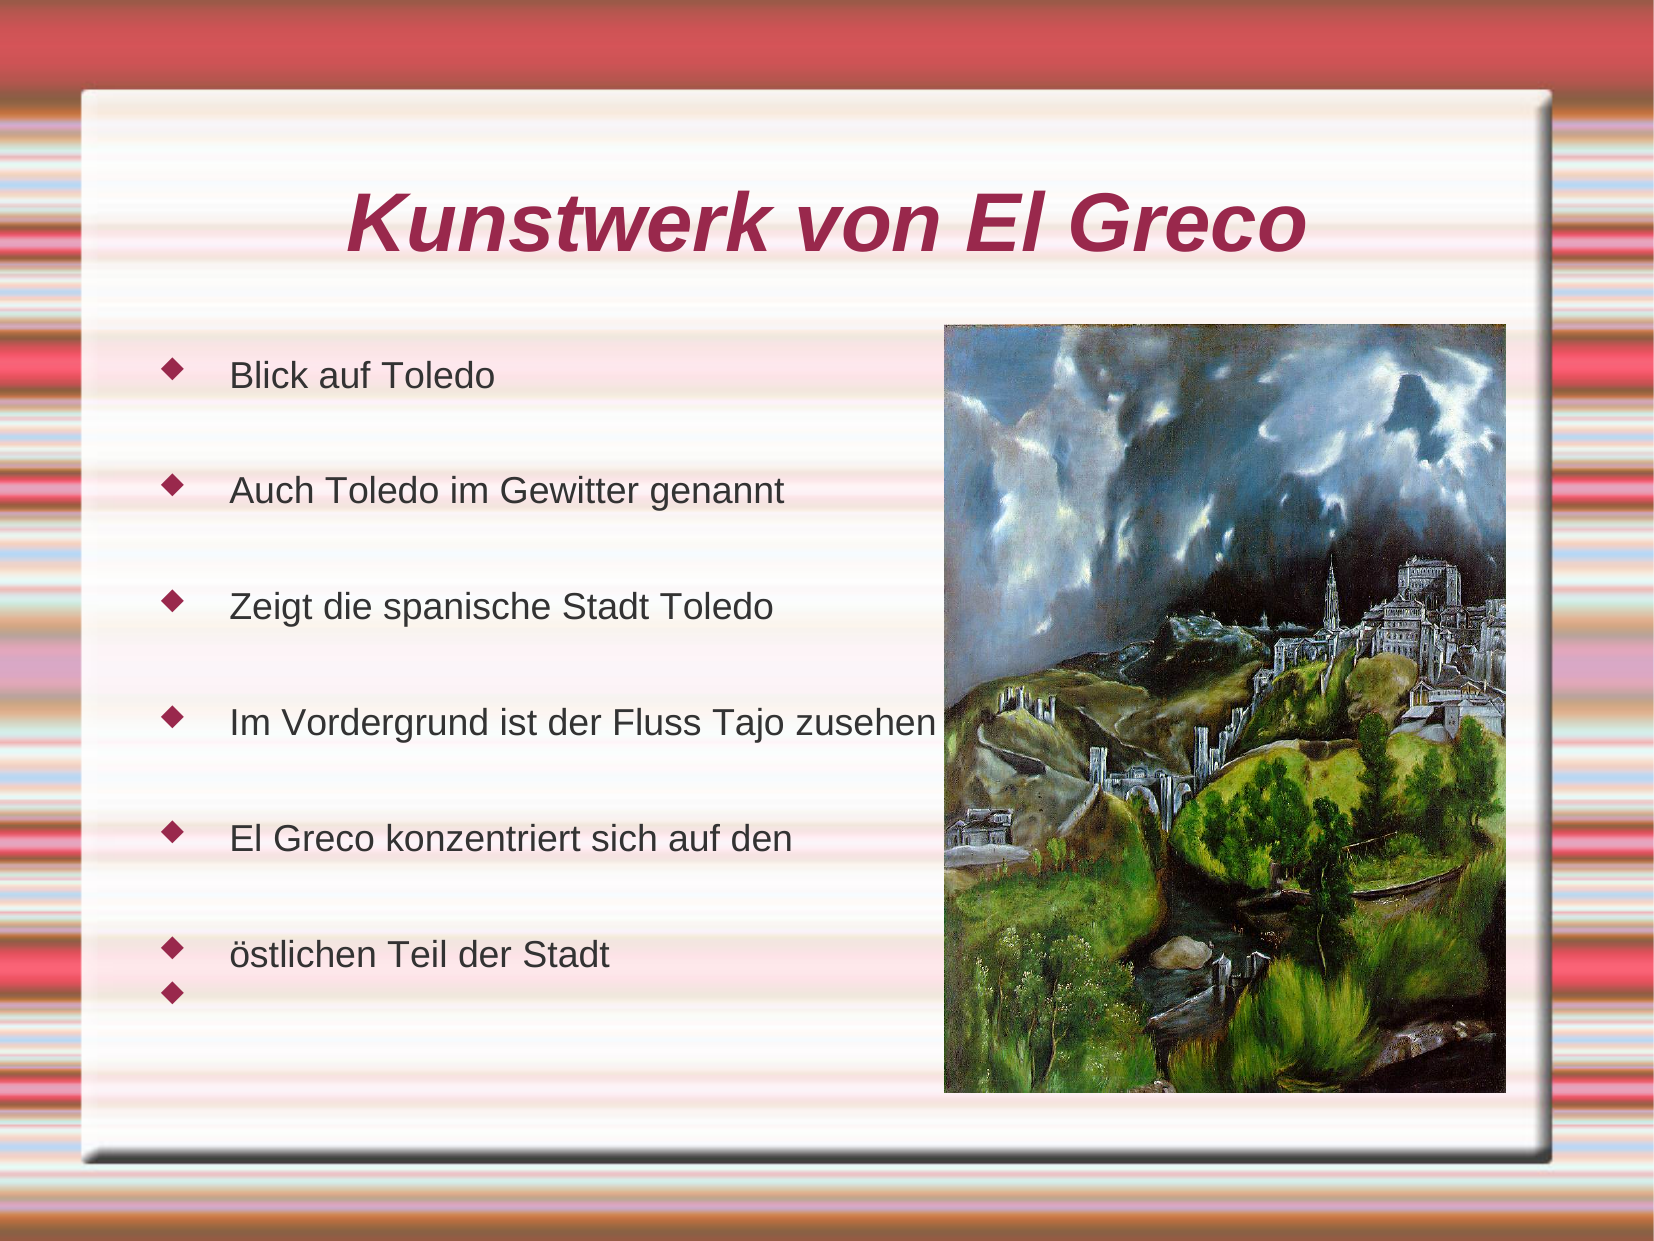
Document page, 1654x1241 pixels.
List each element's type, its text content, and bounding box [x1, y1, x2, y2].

title Kunstwerk von El Greco [121, 114, 1534, 322]
list Blick auf Toledo Auch Toledo im Gewitter genannt Zeigt die spanische Stadt Toledo Im Vordergrund ist der Fluss Tajo zusehen El Greco konzentriert sich auf den östlichen Teil der Stadt [134, 350, 1516, 1133]
picture [944, 324, 1506, 1093]
